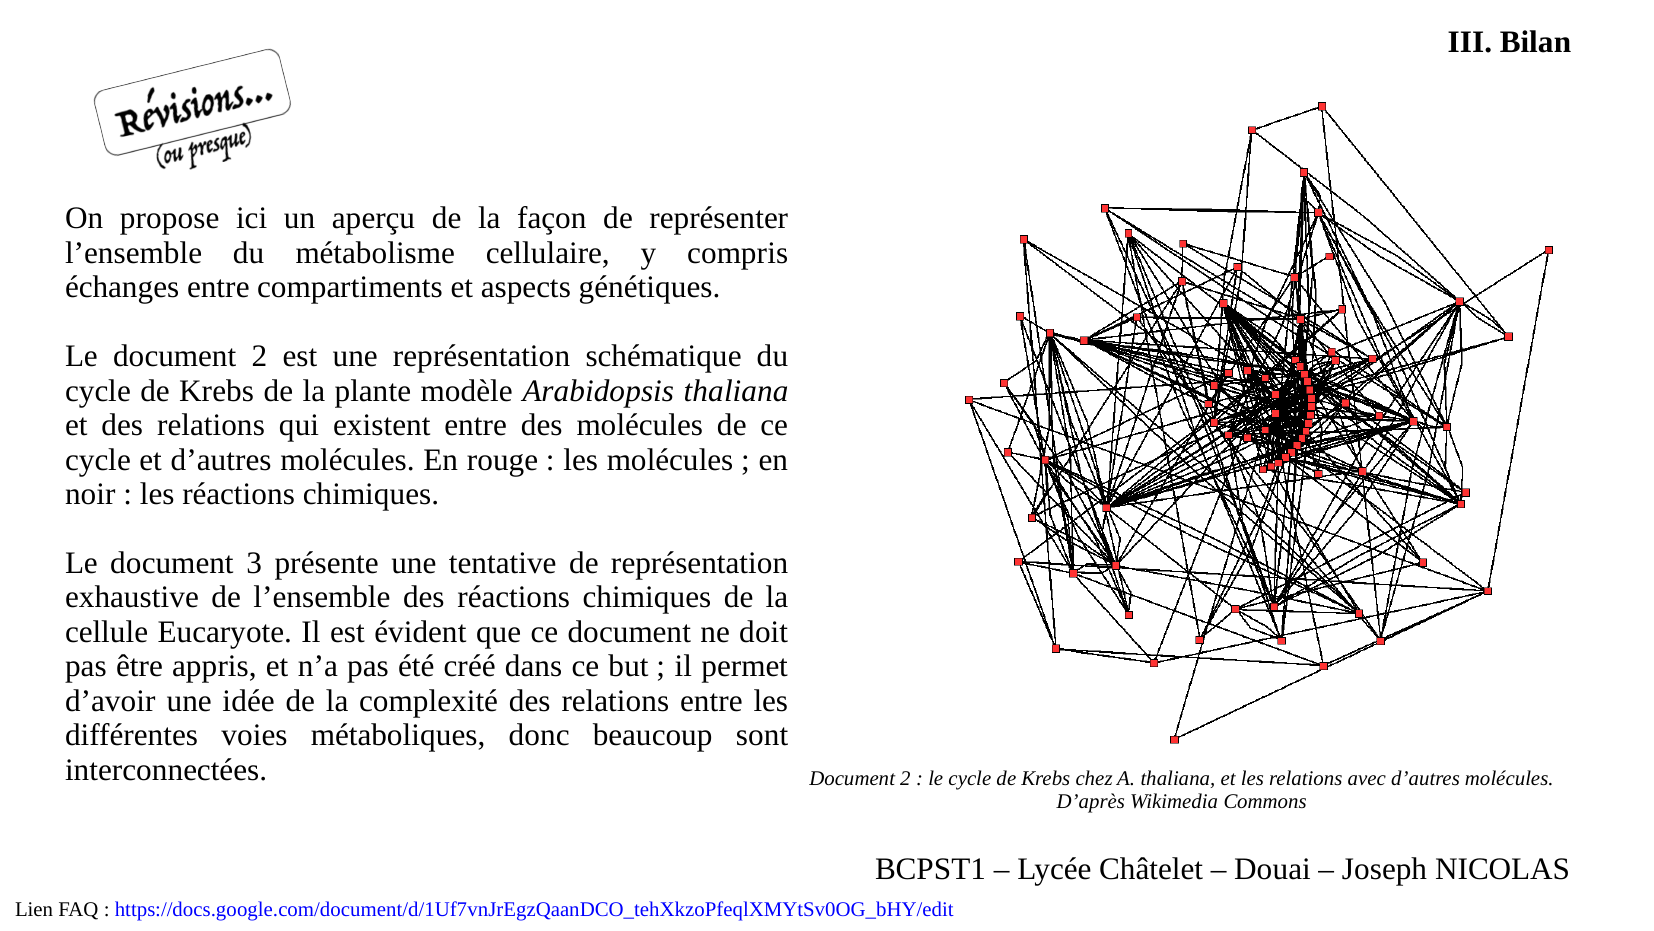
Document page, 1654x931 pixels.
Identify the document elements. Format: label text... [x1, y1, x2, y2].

picture [944, 88, 1580, 738]
text_box Lien FAQ : https://docs.google.com/document/d/1Uf7vnJrEgzQaanDCO_tehXkzoPfeqlXMYtSv0OG_bHY/edit [0, 897, 993, 931]
picture [91, 46, 301, 189]
text_box III. Bilan [201, 5, 1572, 78]
text_box Document 2 : le cycle de Krebs chez A. thaliana, et les relations avec d’autres molécules. D’après Wikimedia Commons [744, 738, 1619, 842]
text_box On propose ici un aperçu de la façon de représenter l’ensemble du métabolisme cellulaire, y compris échanges entre compartiments et aspects génétiques. Le document 2 est une représentation schématique du cycle de Krebs de la plante modèle Arabidopsis thaliana et des relations qui existent entre des molécules de ce cycle et d’autres molécules. En rouge : les molécules ; en noir : les réactions chimiques. Le document 3 présente une tentative de représentation exhaustive de l’ensemble des réactions chimiques de la cellule Eucaryote. Il est évident que ce document ne doit pas être appris, et n’a pas été créé dans ce but ; il permet d’avoir une idée de la complexité des relations entre les différentes voies métaboliques, donc beaucoup sont interconnectées. [64, 200, 790, 926]
text_box BCPST1 – Lycée Châtelet – Douai – Joseph NICOLAS [790, 842, 1571, 905]
